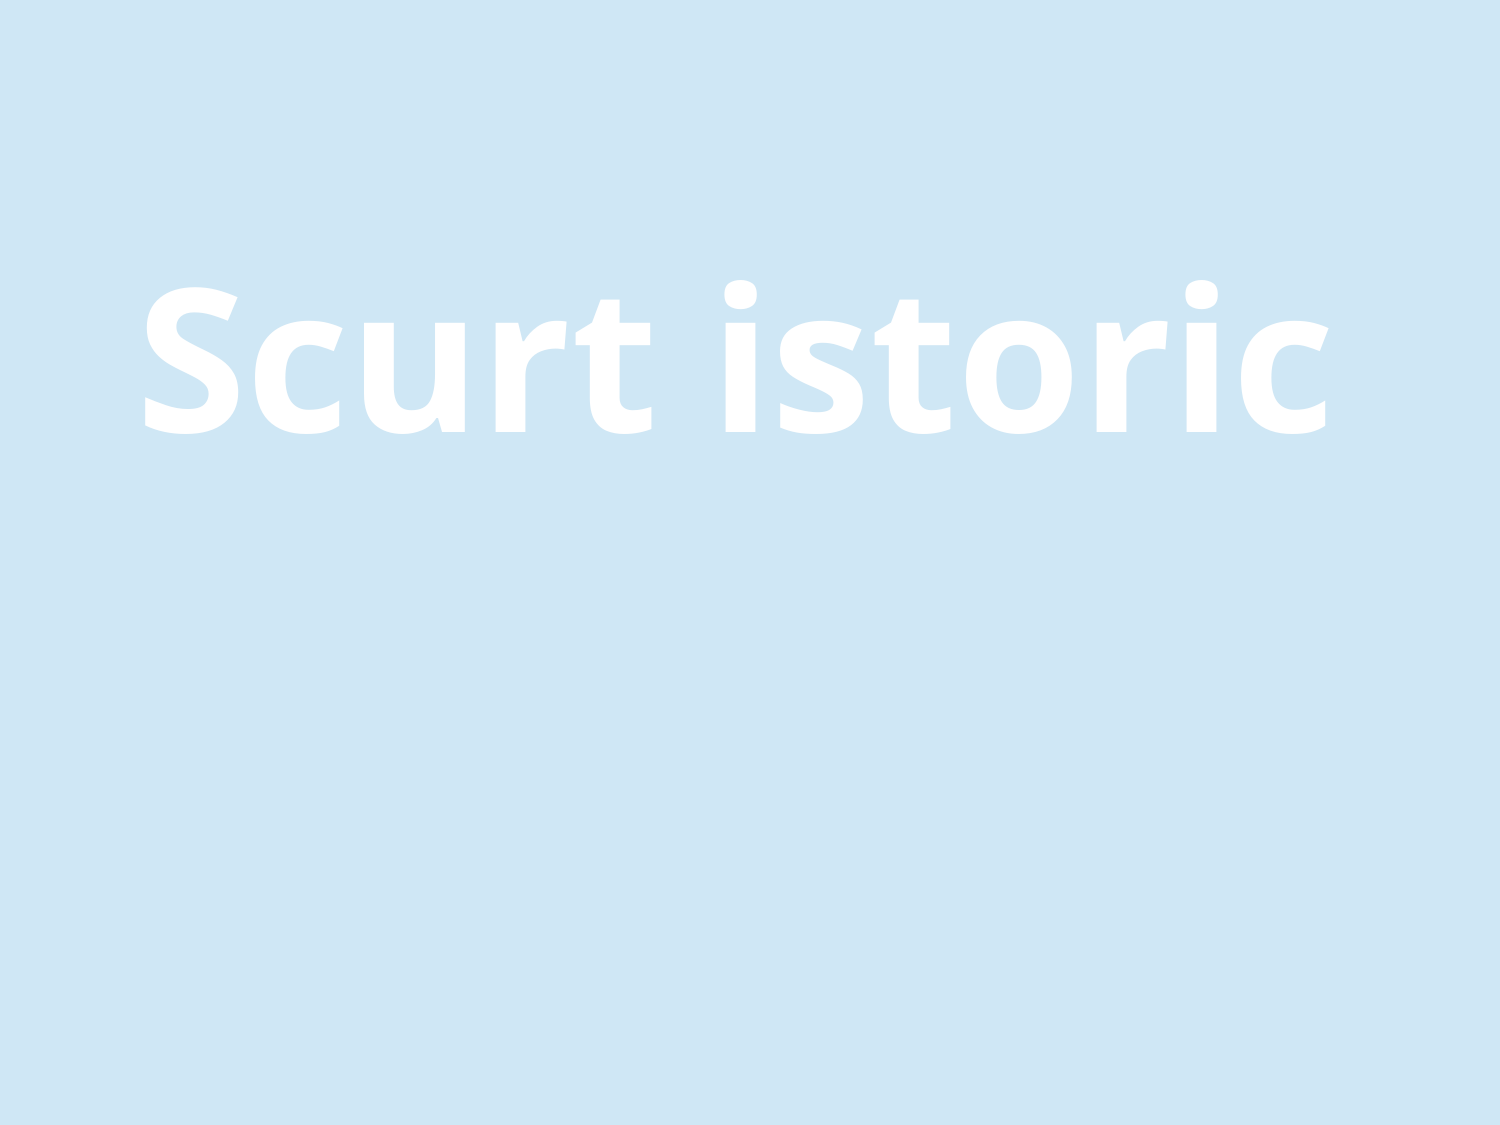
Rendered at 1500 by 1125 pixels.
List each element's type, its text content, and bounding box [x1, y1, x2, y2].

text_box Scurt istoric [76, 224, 1396, 480]
